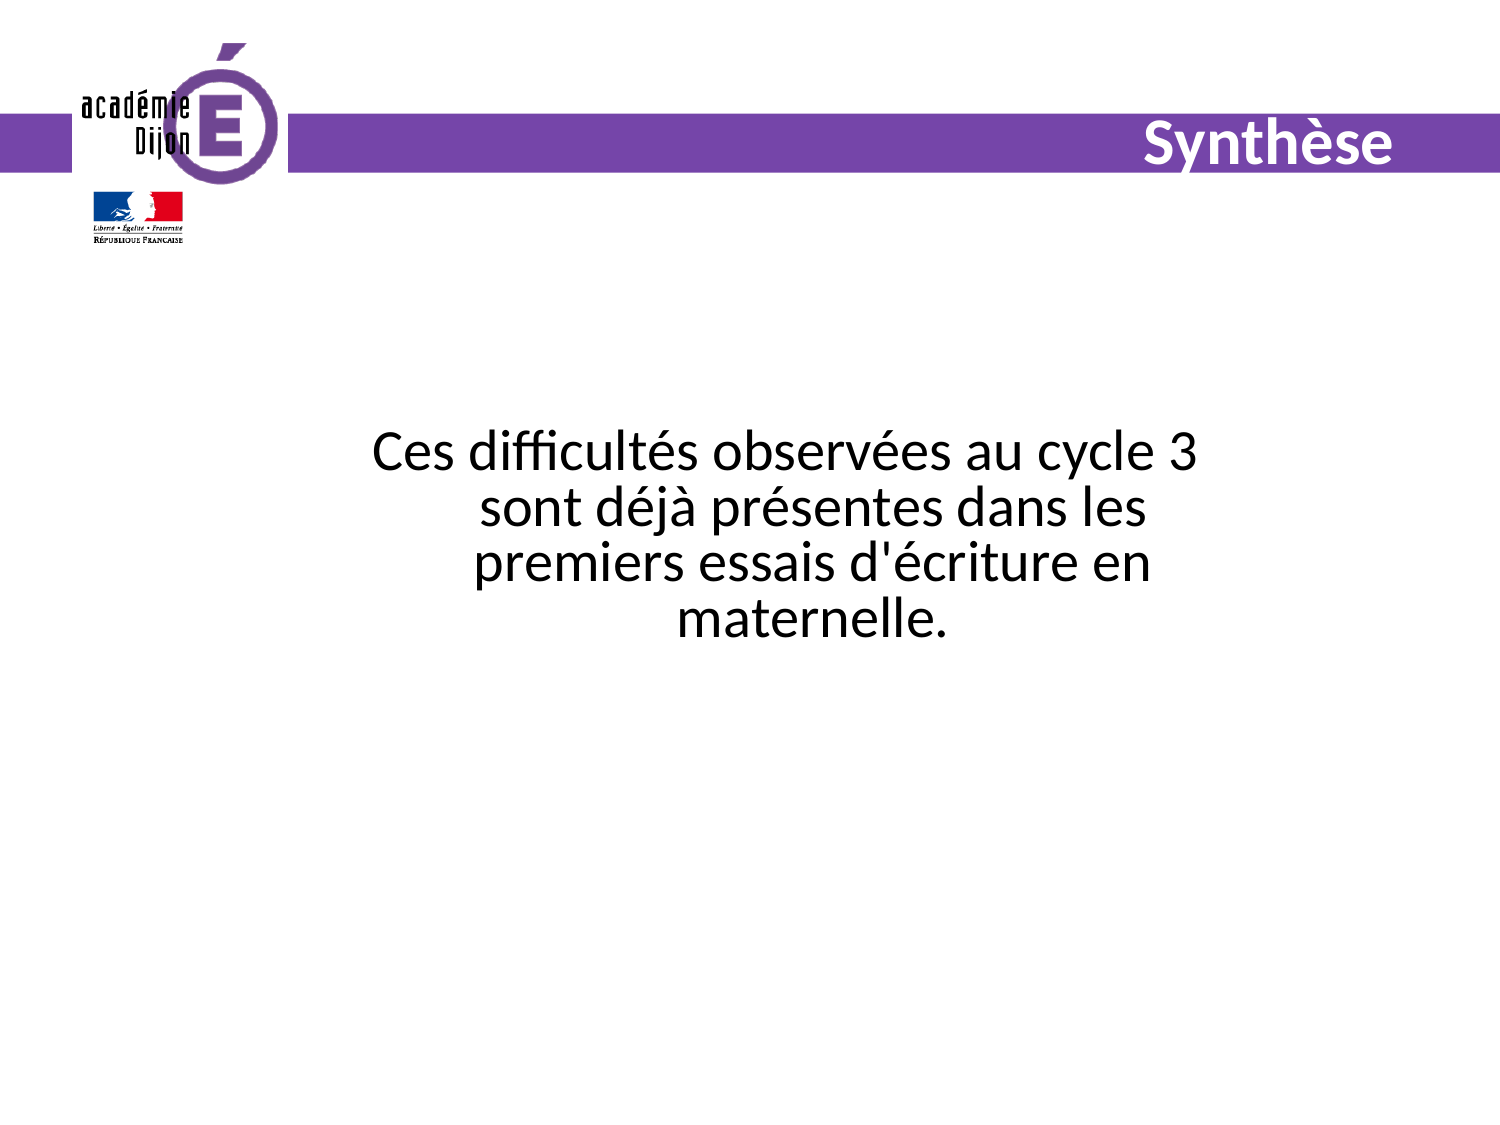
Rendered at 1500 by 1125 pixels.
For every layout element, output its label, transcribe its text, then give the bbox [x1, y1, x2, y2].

text_box Ces difficultés observées au cycle 3 sont déjà présentes dans les premiers essais d'écriture en maternelle. [324, 262, 1247, 764]
text_box Synthèse [360, 44, 1425, 232]
picture [82, 43, 278, 243]
